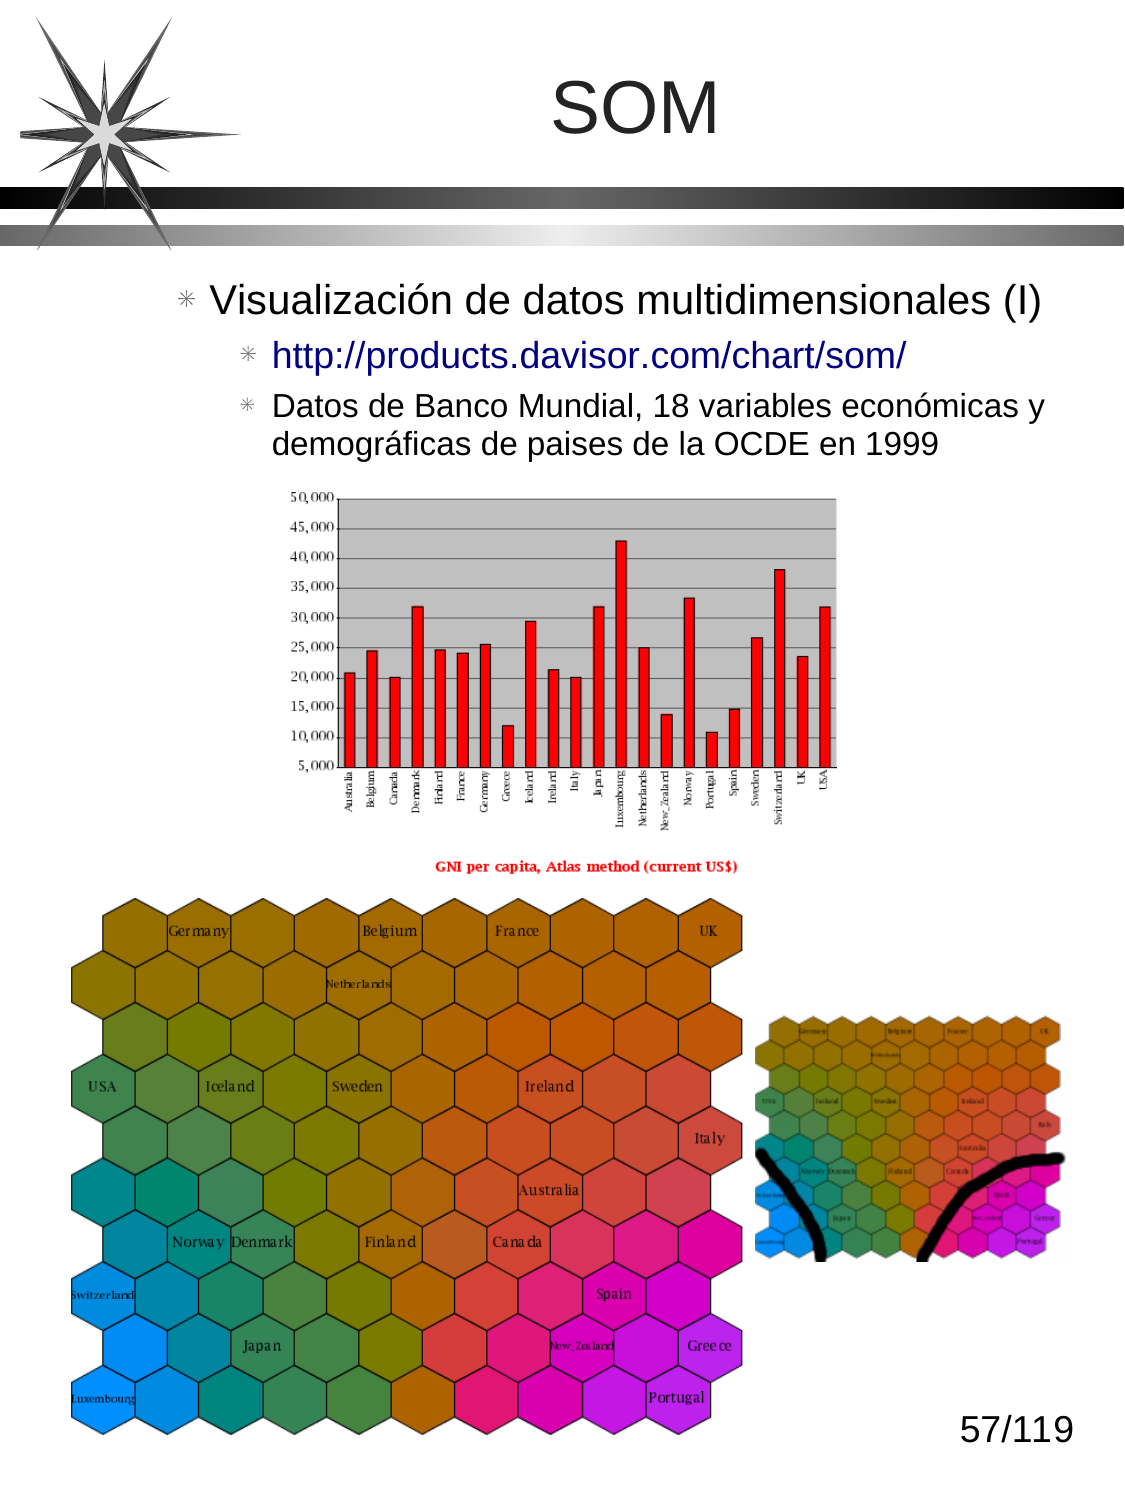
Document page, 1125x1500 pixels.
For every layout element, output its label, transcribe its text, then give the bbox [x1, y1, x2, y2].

list Visualización de datos multidimensionales (I) http://products.davisor.com/chart/som/ Datos de Banco Mundial, 18 variables económicas y demográficas de paises de la OCDE en 1999 [37, 275, 1075, 481]
title SOM [174, 10, 1097, 203]
picture [70, 890, 1069, 1443]
picture [286, 491, 837, 876]
